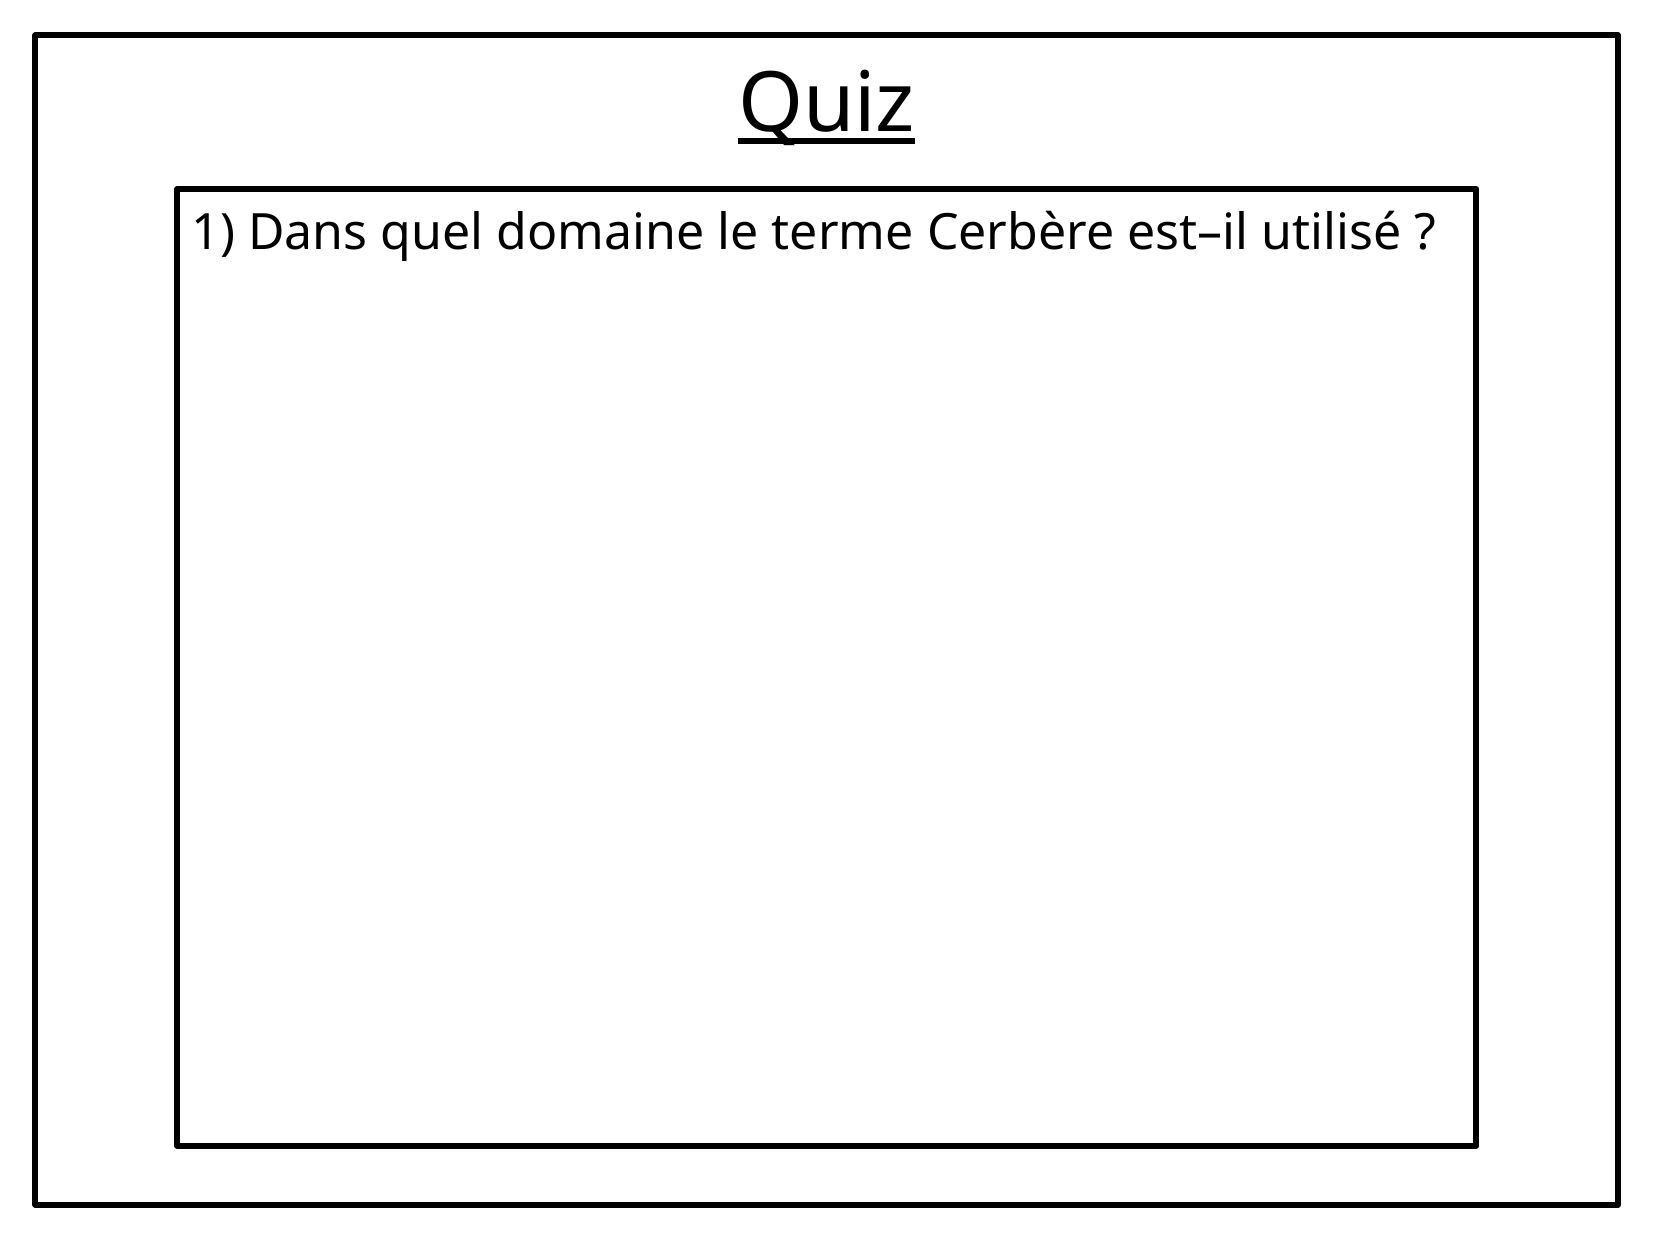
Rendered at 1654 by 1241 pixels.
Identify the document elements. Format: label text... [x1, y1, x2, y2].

text_box Quiz [0, 35, 1654, 189]
text_box 1) Dans quel domaine le terme Cerbère est–il utilisé ? [177, 188, 1477, 1146]
